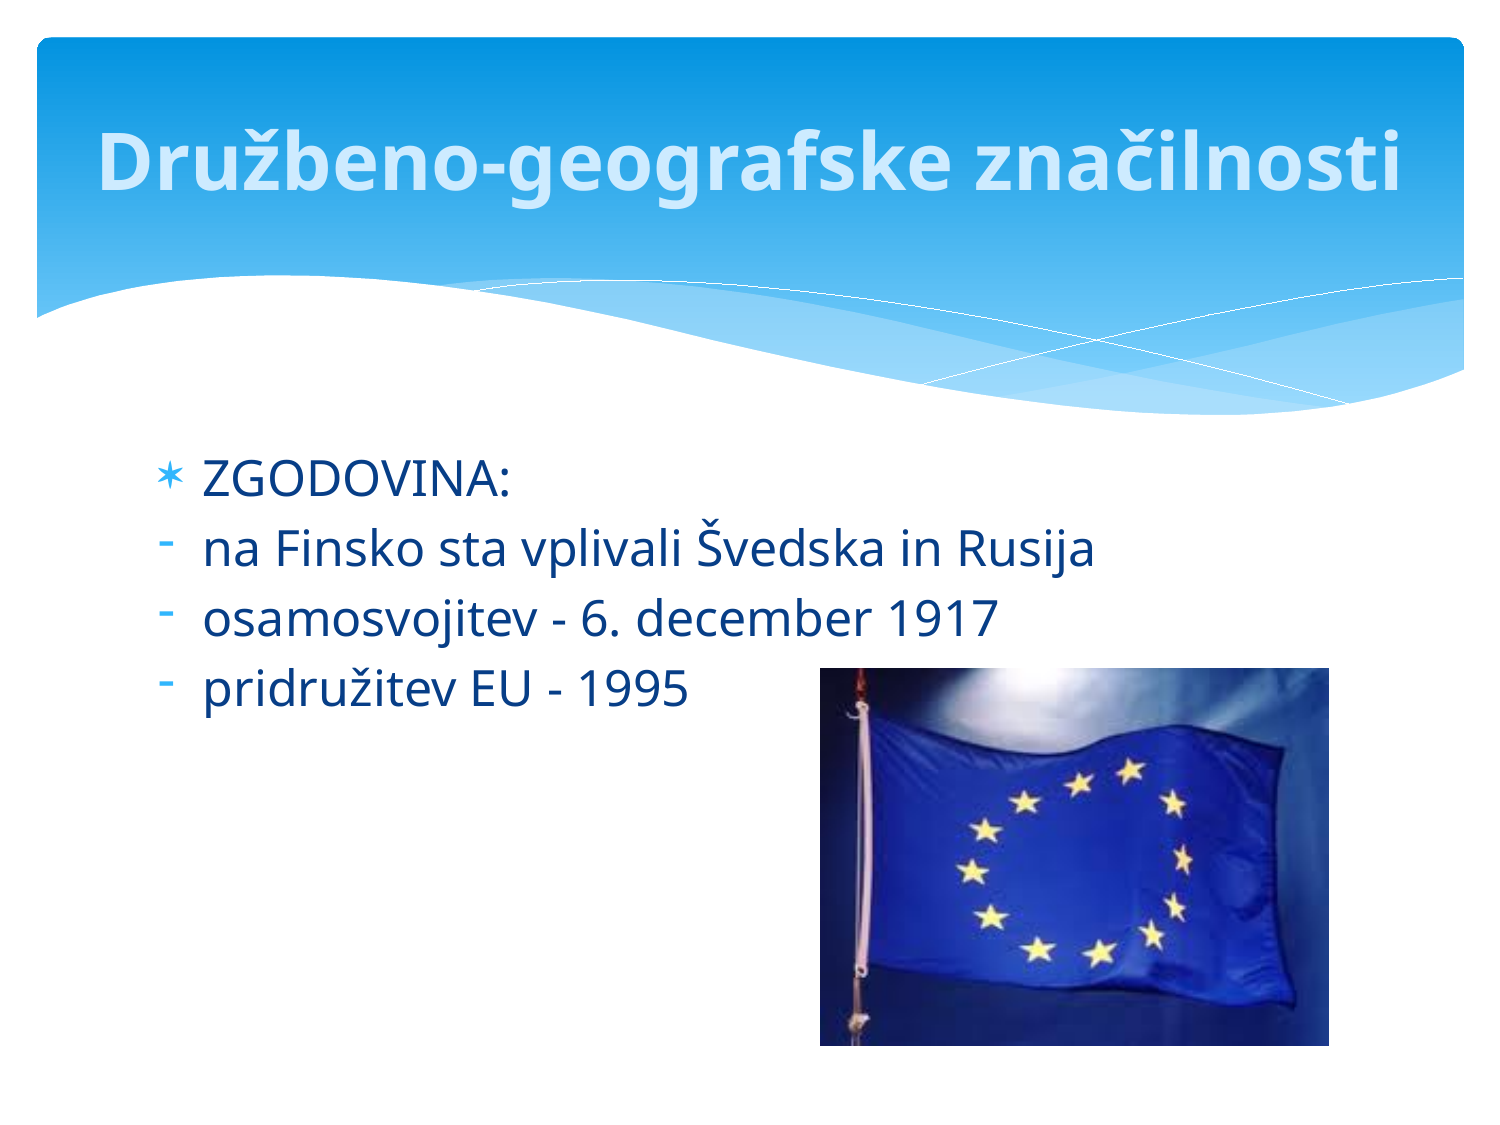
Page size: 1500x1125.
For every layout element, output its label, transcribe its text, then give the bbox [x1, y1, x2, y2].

title Družbeno-geografske značilnosti [75, 55, 1425, 261]
picture [820, 668, 1329, 1046]
list ZGODOVINA: na Finsko sta vplivali Švedska in Rusija osamosvojitev - 6. december 1917 pridružitev EU - 1995 [142, 438, 1359, 1005]
